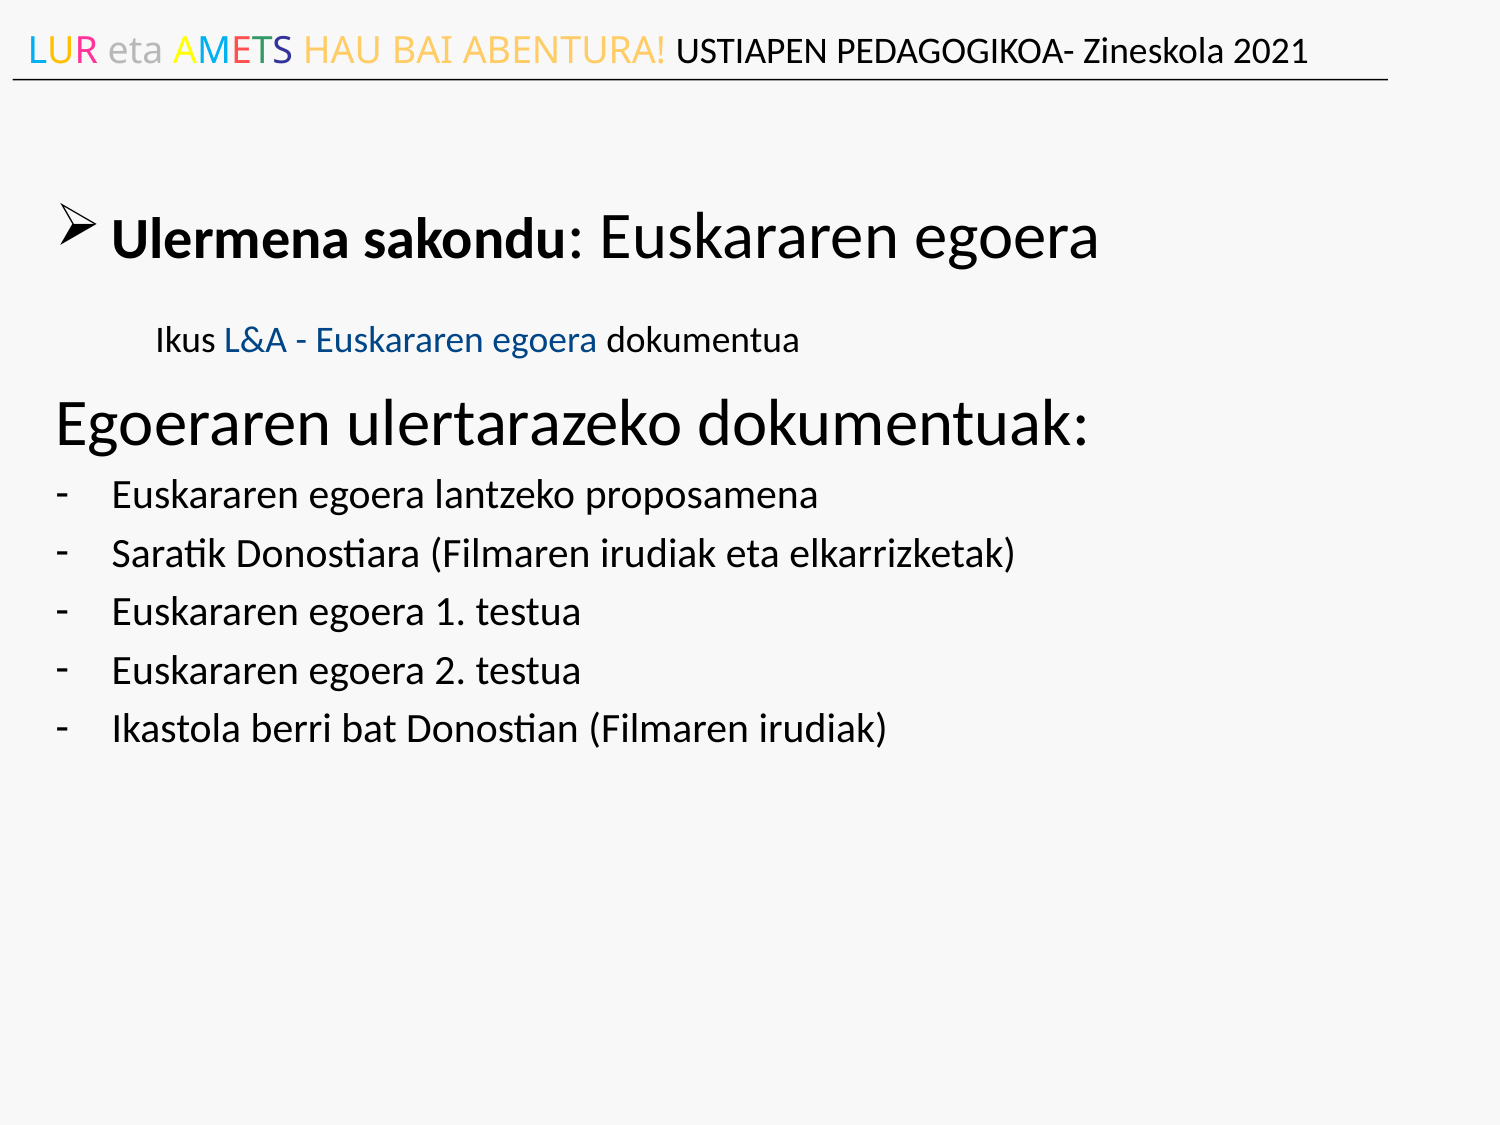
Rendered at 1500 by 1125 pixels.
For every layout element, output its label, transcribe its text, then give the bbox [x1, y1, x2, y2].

text_box LUR eta AMETS HAU BAI ABENTURA! USTIAPEN PEDAGOGIKOA- Zineskola 2021 [12, 19, 1425, 79]
list Ulermena sakondu: Euskararen egoera Ikus L&A - Euskararen egoera dokumentua Egoeraren ulertarazeko dokumentuak: Euskararen egoera lantzeko proposamena Saratik Donostiara (Filmaren irudiak eta elkarrizketak) Euskararen egoera 1. testua Euskararen egoera 2. testua Ikastola berri bat Donostian (Filmaren irudiak) [40, 184, 1391, 792]
